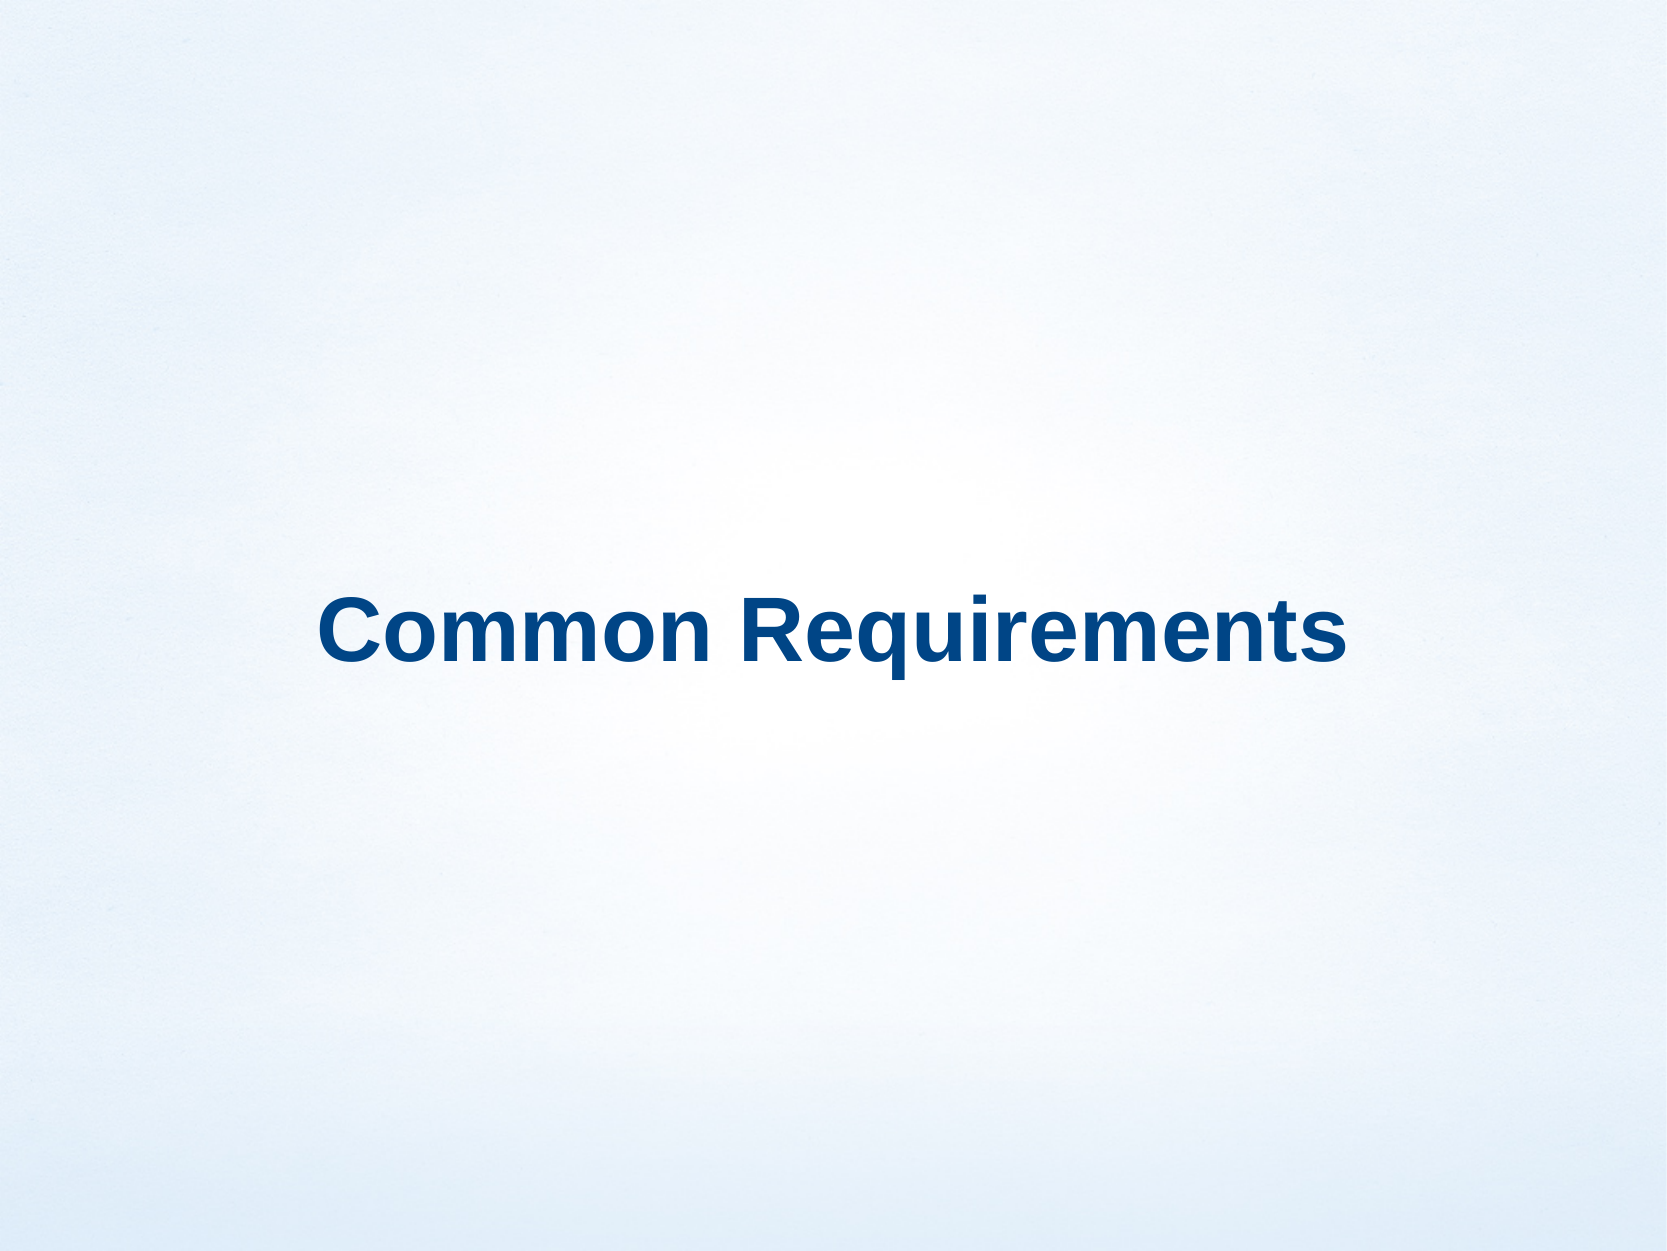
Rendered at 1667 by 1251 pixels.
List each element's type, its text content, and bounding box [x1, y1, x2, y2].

picture [0, 0, 1667, 1251]
title Common Requirements [140, 570, 1527, 681]
